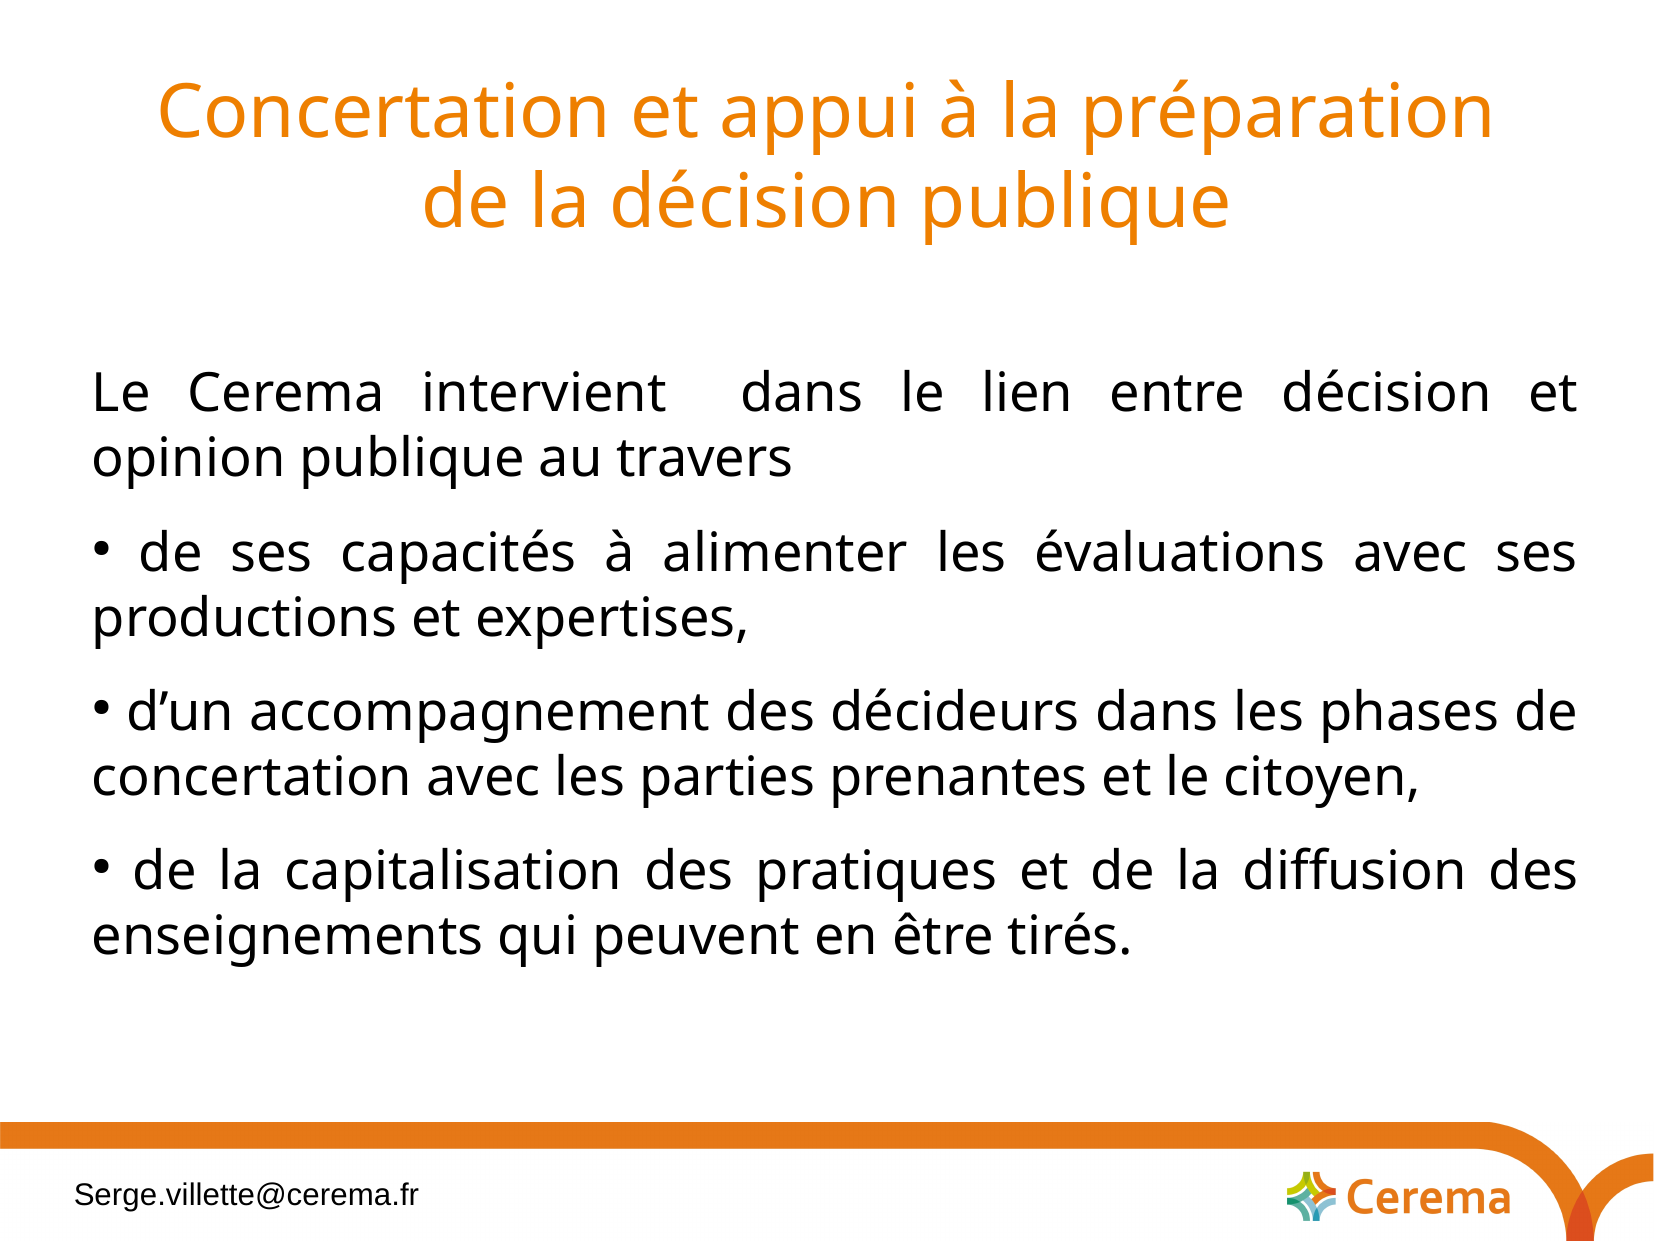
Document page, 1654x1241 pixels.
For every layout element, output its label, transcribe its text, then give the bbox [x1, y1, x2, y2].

title Concertation et appui à la préparation de la décision publique [82, 49, 1571, 257]
list Le Cerema intervient dans le lien entre décision et opinion publique au travers de ses capacités à alimenter les évaluations avec ses productions et expertises, d’un accompagnement des décideurs dans les phases de concertation avec les parties prenantes et le citoyen, de la capitalisation des pratiques et de la diffusion des enseignements qui peuvent en être tirés. [91, 357, 1581, 1077]
picture [0, 1122, 1654, 1241]
text_box Serge.villette@cerema.fr [59, 1169, 532, 1241]
